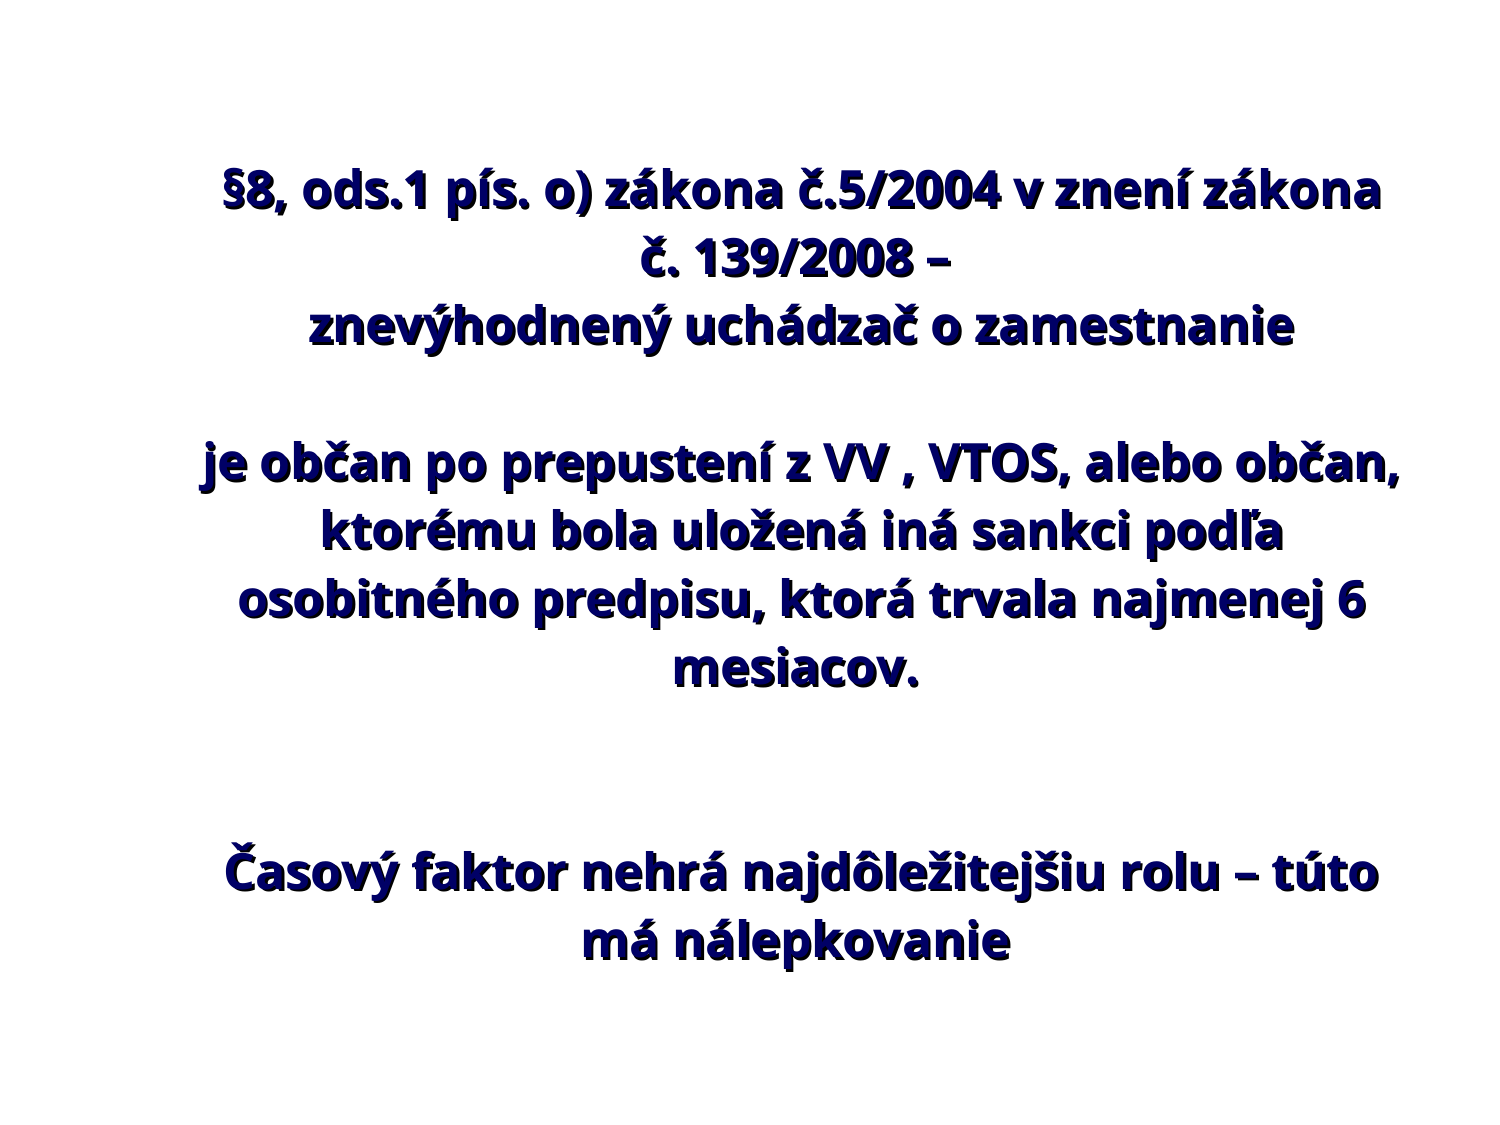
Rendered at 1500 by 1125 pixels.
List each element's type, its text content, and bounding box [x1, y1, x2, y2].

title §8, ods.1 pís. o) zákona č.5/2004 v znení zákona č. 139/2008 – znevýhodnený uchádzač o zamestnanie je občan po prepustení z VV , VTOS, alebo občan, ktorému bola uložená iná sankci podľa osobitného predpisu, ktorá trvala najmenej 6 mesiacov. Časový faktor nehrá najdôležitejšiu rolu – túto má nálepkovanie [183, 78, 1421, 1047]
